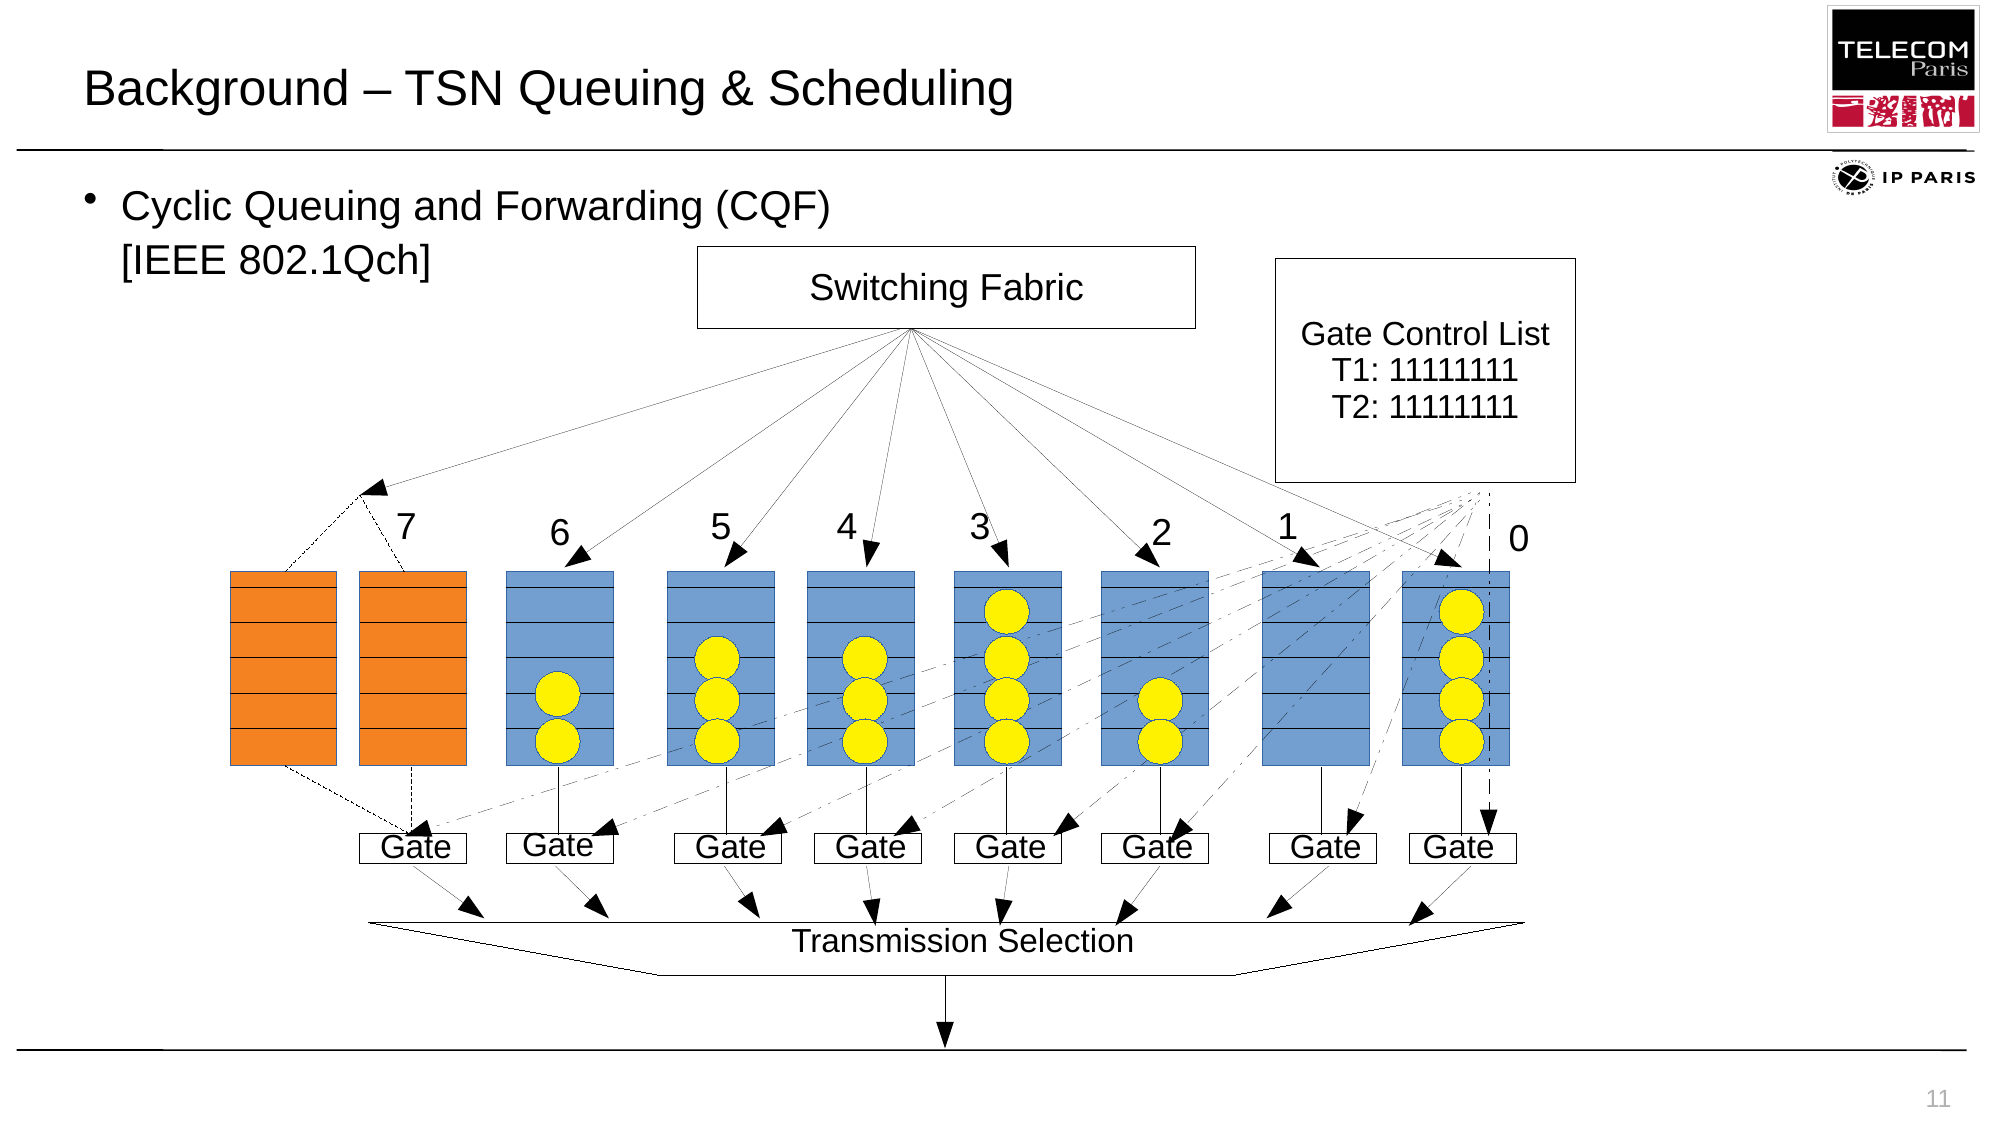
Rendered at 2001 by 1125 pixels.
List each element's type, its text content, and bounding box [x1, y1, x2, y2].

text_box 5 [695, 493, 752, 561]
text_box [1101, 658, 1209, 766]
text_box [1262, 623, 1370, 657]
text_box [1262, 571, 1370, 587]
text_box Gate [360, 816, 472, 878]
text_box [1262, 729, 1370, 766]
text_box Gate [1269, 816, 1382, 878]
text_box [807, 623, 915, 766]
text_box [506, 588, 614, 622]
text_box [954, 588, 1062, 766]
text_box [667, 588, 775, 622]
text_box [1262, 658, 1370, 693]
text_box Transmission Selection [758, 910, 1168, 972]
text_box [1101, 623, 1209, 657]
text_box Switching Fabric [697, 246, 1196, 329]
text_box Gate [1101, 816, 1214, 878]
text_box Gate [954, 816, 1067, 878]
text_box [230, 694, 337, 728]
text_box 2 [1136, 499, 1193, 567]
text_box [1101, 588, 1209, 622]
text_box 1 [1262, 493, 1319, 561]
text_box [1101, 571, 1209, 587]
text_box [1402, 571, 1510, 587]
text_box Gate [814, 816, 927, 878]
text_box Gate [674, 816, 787, 878]
title Background – TSN Queuing & Scheduling [83, 13, 1933, 153]
text_box Gate Control List T1: 11111111 T2: 11111111 [1275, 258, 1576, 483]
text_box [506, 571, 614, 587]
text_box [954, 571, 1062, 587]
slide_number <number> [1485, 1067, 1967, 1125]
text_box 4 [821, 493, 878, 561]
text_box [230, 658, 337, 693]
text_box [667, 571, 775, 587]
text_box Gate [1402, 816, 1515, 878]
text_box [1262, 694, 1370, 728]
text_box [1402, 588, 1510, 766]
text_box [807, 588, 915, 622]
text_box [230, 588, 337, 622]
picture [1810, 0, 2000, 207]
text_box 7 [381, 493, 437, 561]
text_box [506, 623, 614, 657]
text_box 0 [1493, 504, 1550, 573]
text_box 3 [954, 493, 1011, 561]
text_box [368, 922, 1525, 976]
text_box [506, 658, 614, 766]
text_box [230, 623, 337, 657]
text_box Gate [502, 814, 614, 876]
text_box 6 [534, 499, 591, 567]
text_box [230, 571, 337, 587]
text_box [667, 623, 775, 766]
text_box [230, 729, 337, 766]
list Cyclic Queuing and Forwarding (CQF) [IEEE 802.1Qch] [83, 174, 1933, 1049]
text_box [807, 571, 915, 587]
text_box [1262, 729, 1271, 739]
text_box [1262, 588, 1370, 622]
text_box [359, 571, 467, 766]
